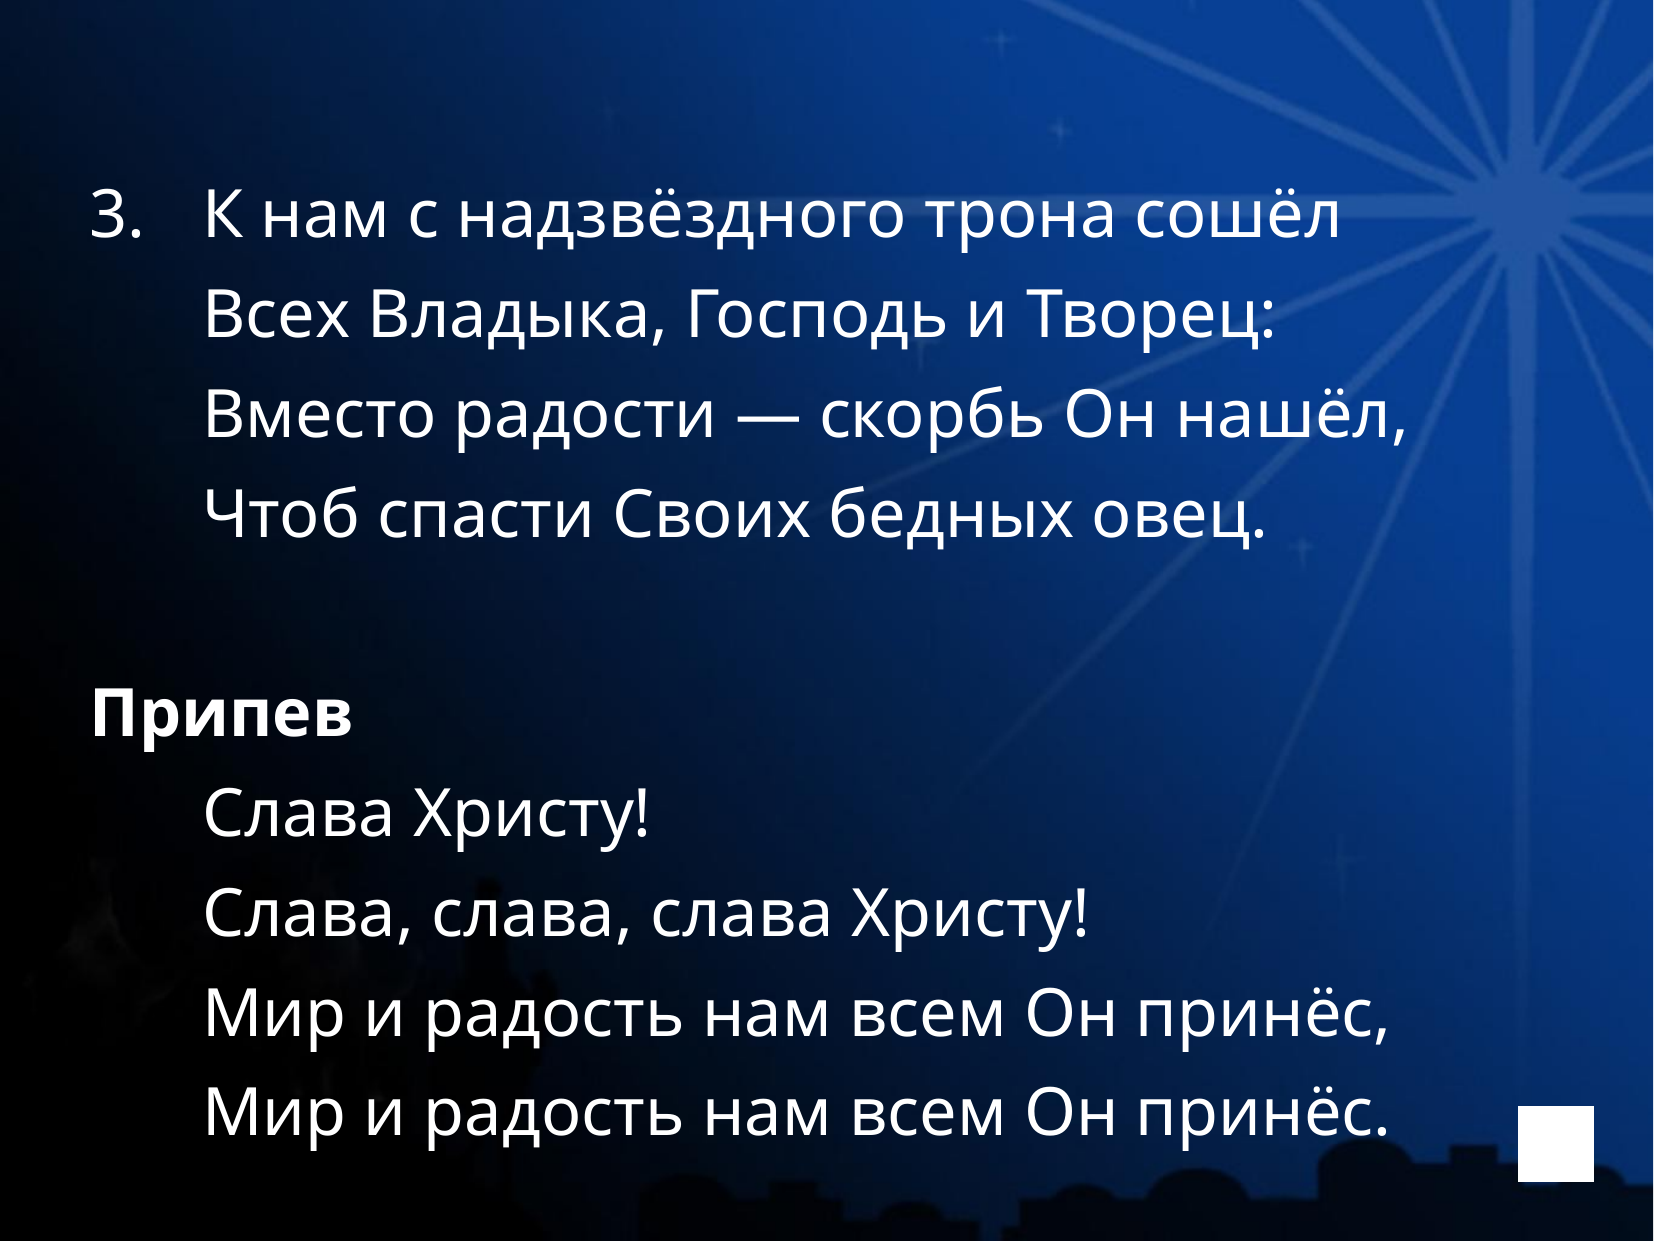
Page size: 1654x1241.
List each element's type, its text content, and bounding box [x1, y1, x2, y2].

text_box 3. К нам с надзвёздного трона сошёл Всех Владыка, Господь и Творец: Вместо радости — скорбь Он нашёл, Чтоб спасти Своих бедных овец. Припев Слава Христу! Слава, слава, слава Христу! Мир и радость нам всем Он принёс, Мир и радость нам всем Он принёс. [75, 150, 1576, 1163]
text_box [1518, 1106, 1594, 1182]
picture [0, 0, 1654, 1241]
